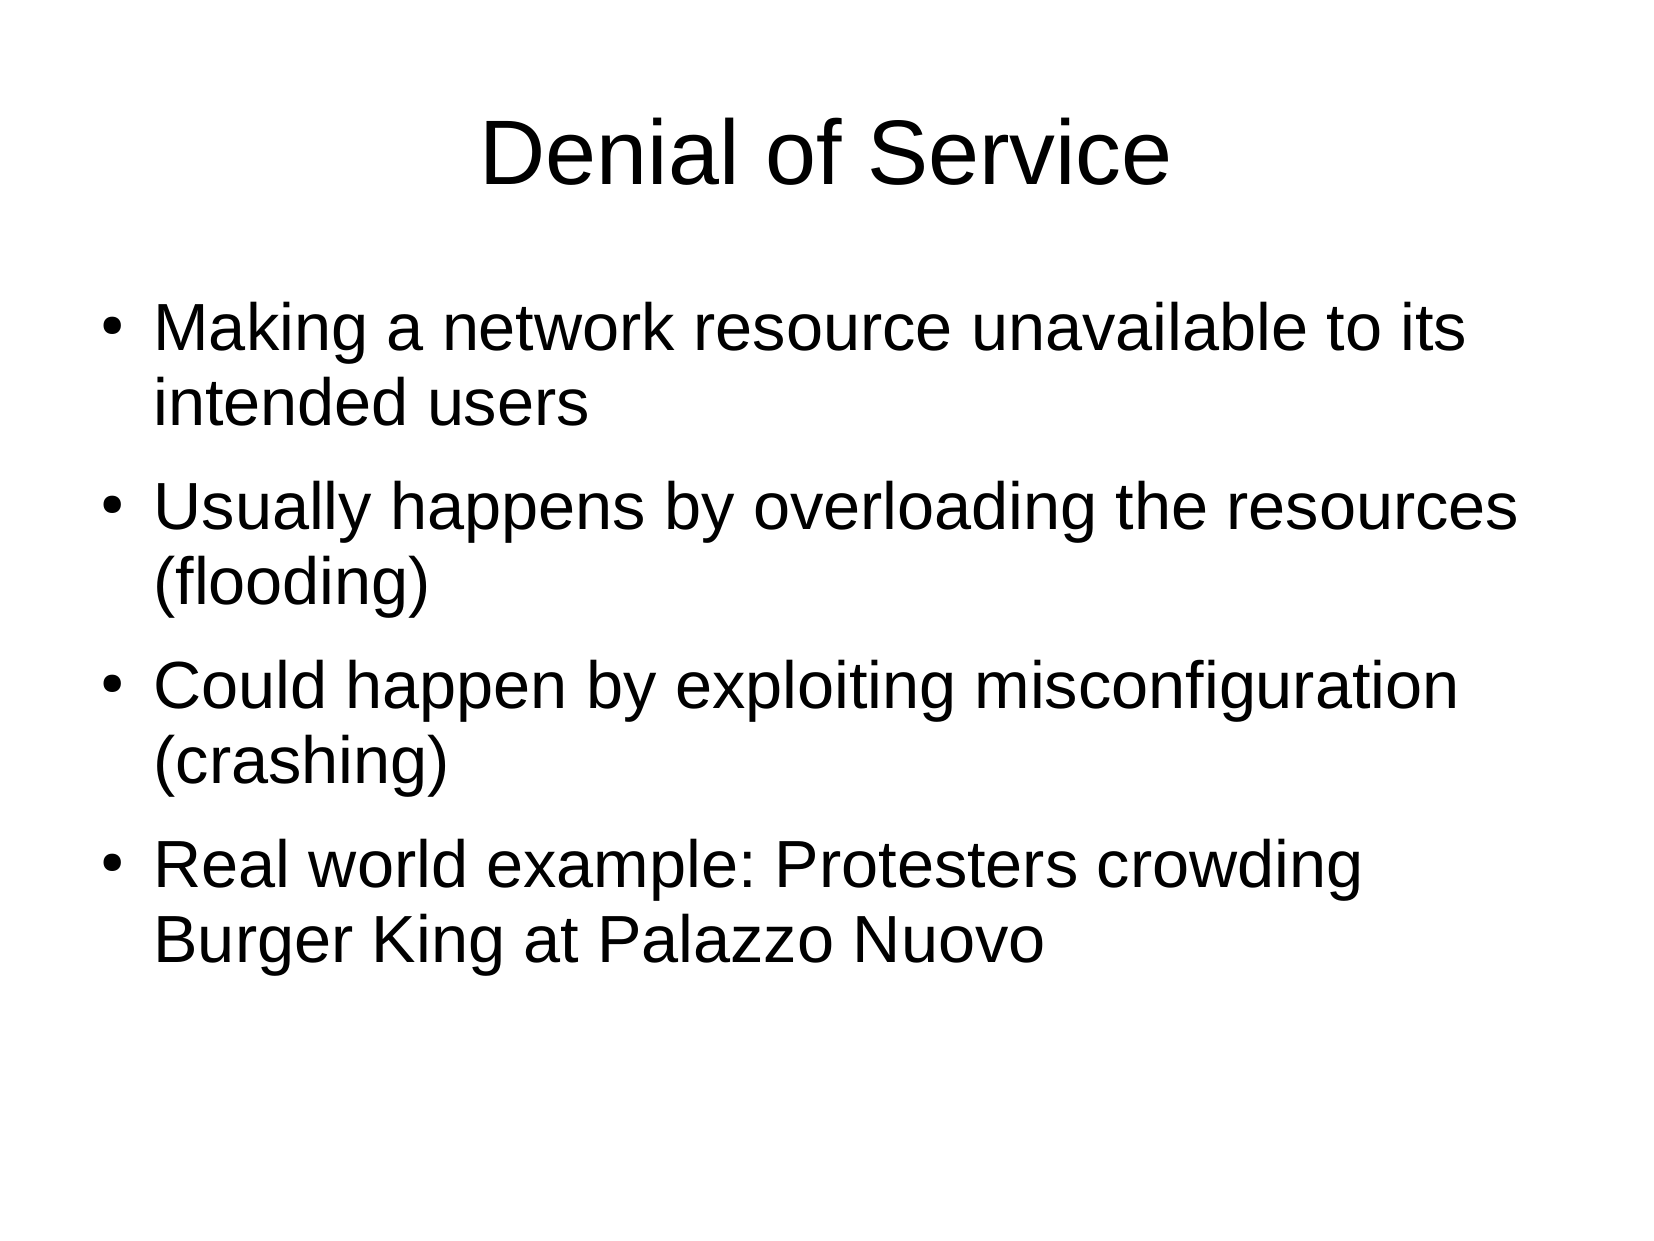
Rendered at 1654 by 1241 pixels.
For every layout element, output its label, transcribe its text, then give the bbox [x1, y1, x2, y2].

list Making a network resource unavailable to its intended users Usually happens by overloading the resources (flooding) Could happen by exploiting misconfiguration (crashing) Real world example: Protesters crowding Burger King at Palazzo Nuovo [82, 290, 1571, 1010]
title Denial of Service [82, 49, 1571, 257]
